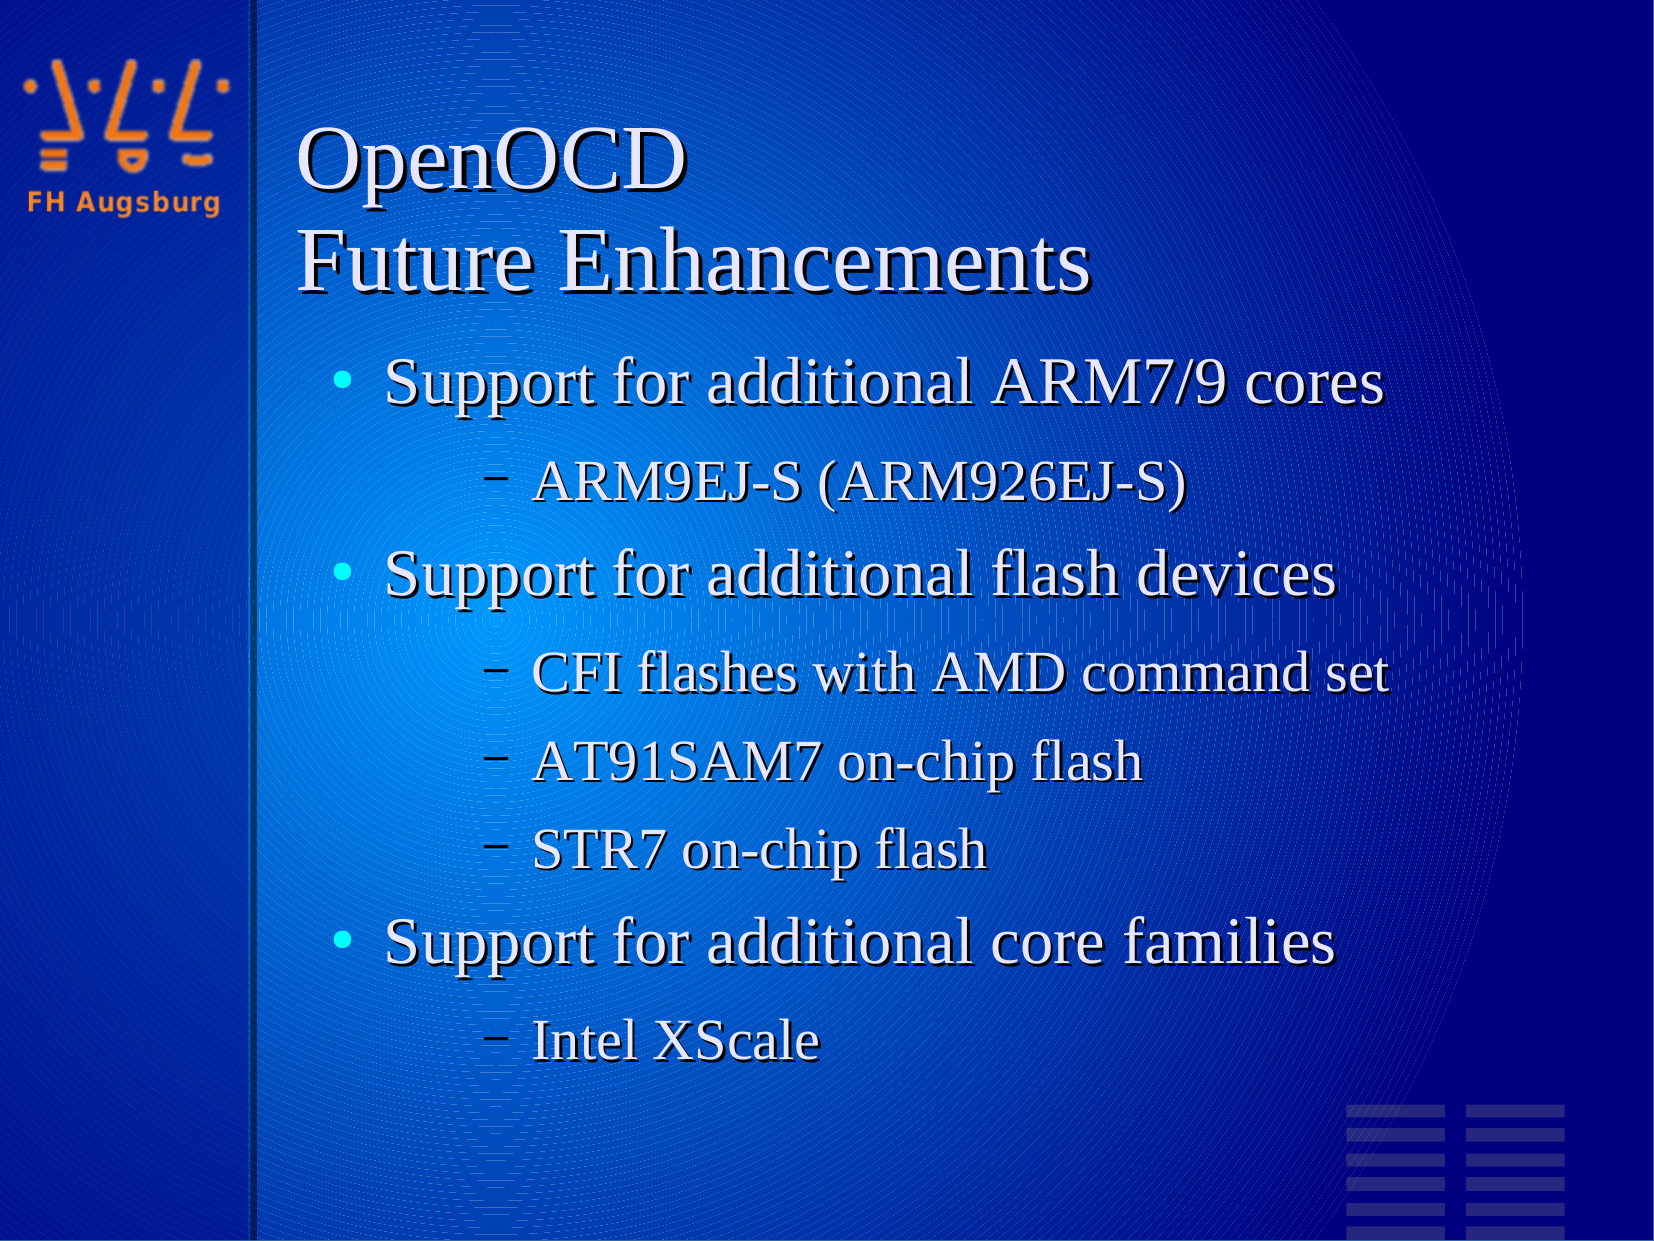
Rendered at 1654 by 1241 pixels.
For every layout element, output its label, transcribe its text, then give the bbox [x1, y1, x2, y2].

title OpenOCD Future Enhancements [295, 97, 1533, 320]
picture [14, 58, 237, 227]
list Support for additional ARM7/9 cores ARM9EJ-S (ARM926EJ-S) Support for additional flash devices CFI flashes with AMD command set AT91SAM7 on-chip flash STR7 on-chip flash Support for additional core families Intel XScale [295, 344, 1533, 1126]
